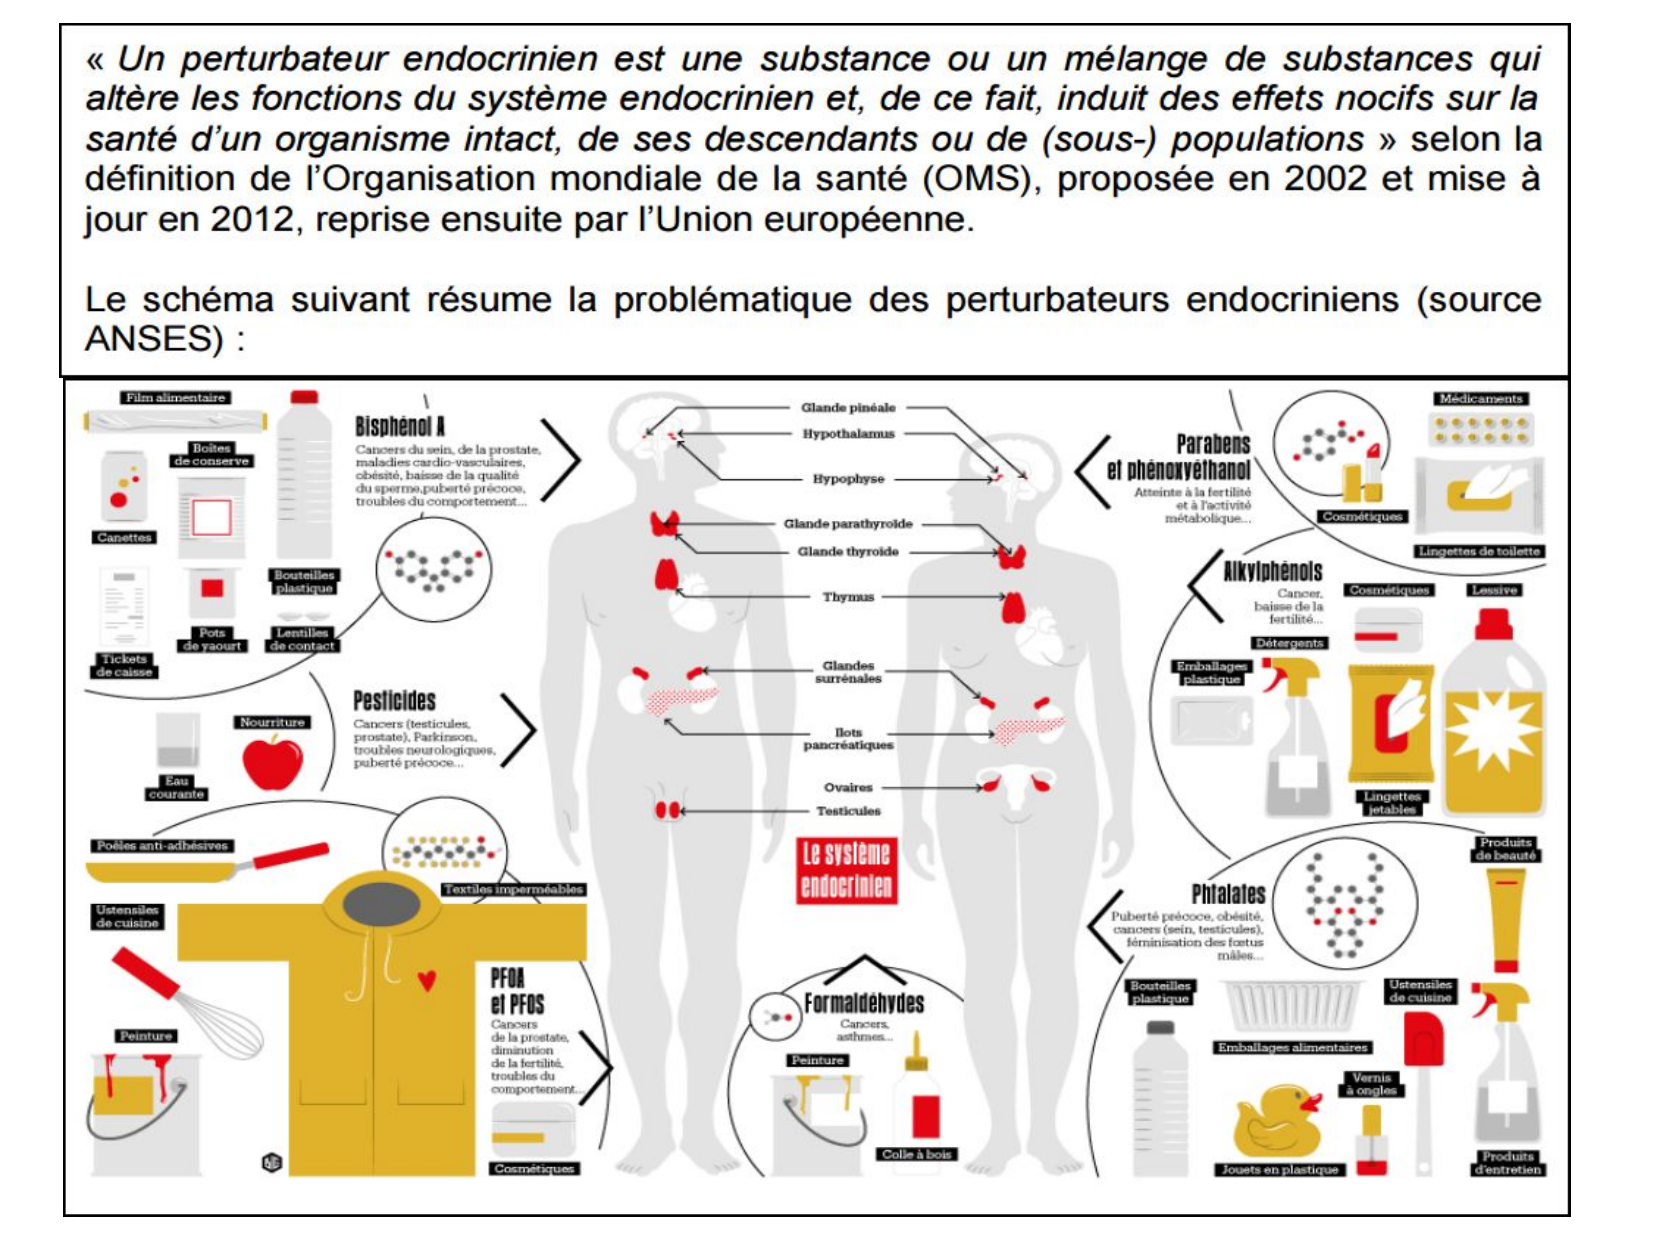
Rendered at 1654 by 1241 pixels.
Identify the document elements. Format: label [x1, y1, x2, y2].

picture [59, 23, 1571, 1217]
